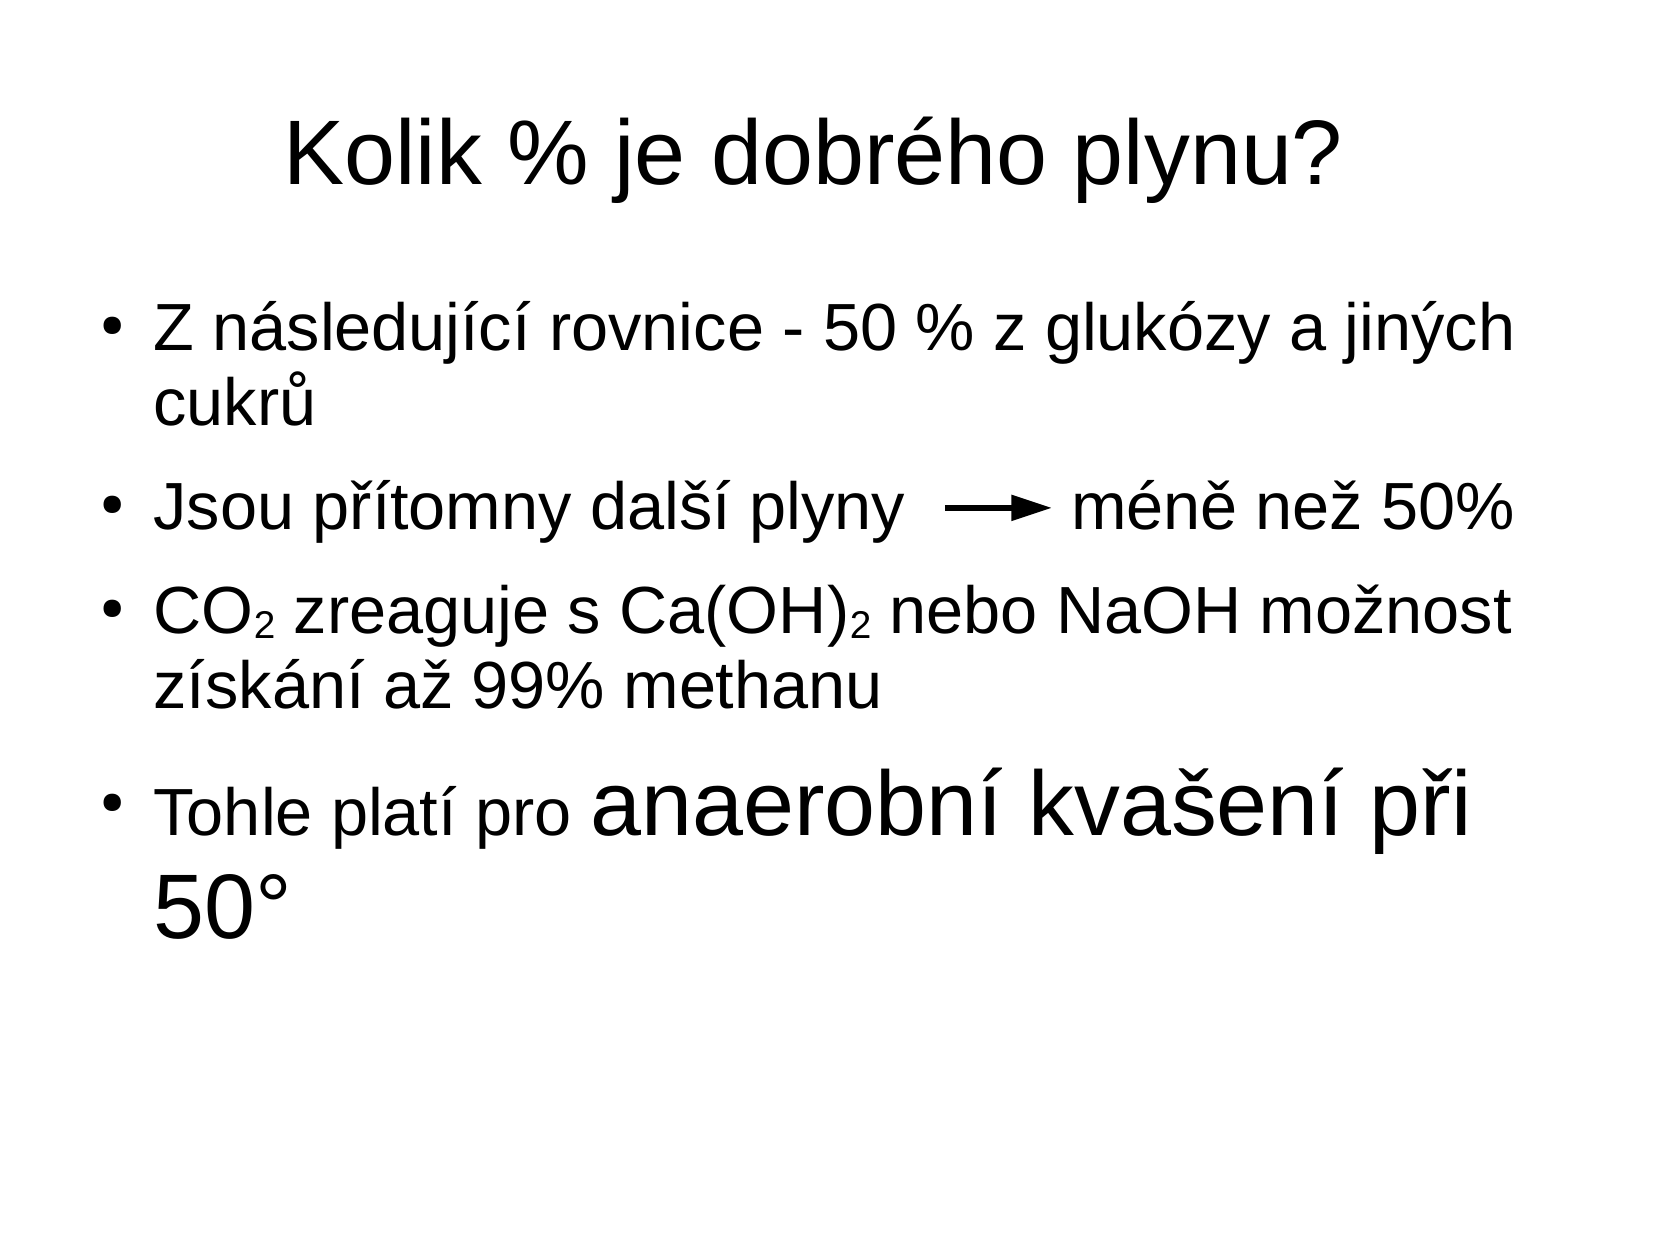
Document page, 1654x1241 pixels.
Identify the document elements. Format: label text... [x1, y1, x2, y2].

title Kolik % je dobrého plynu? [82, 56, 1571, 250]
list Z následující rovnice - 50 % z glukózy a jiných cukrů Jsou přítomny další plyny méně než 50% CO2 zreaguje s Ca(OH)2 nebo NaOH možnost získání až 99% methanu Tohle platí pro anaerobní kvašení při 50° [82, 290, 1571, 1010]
